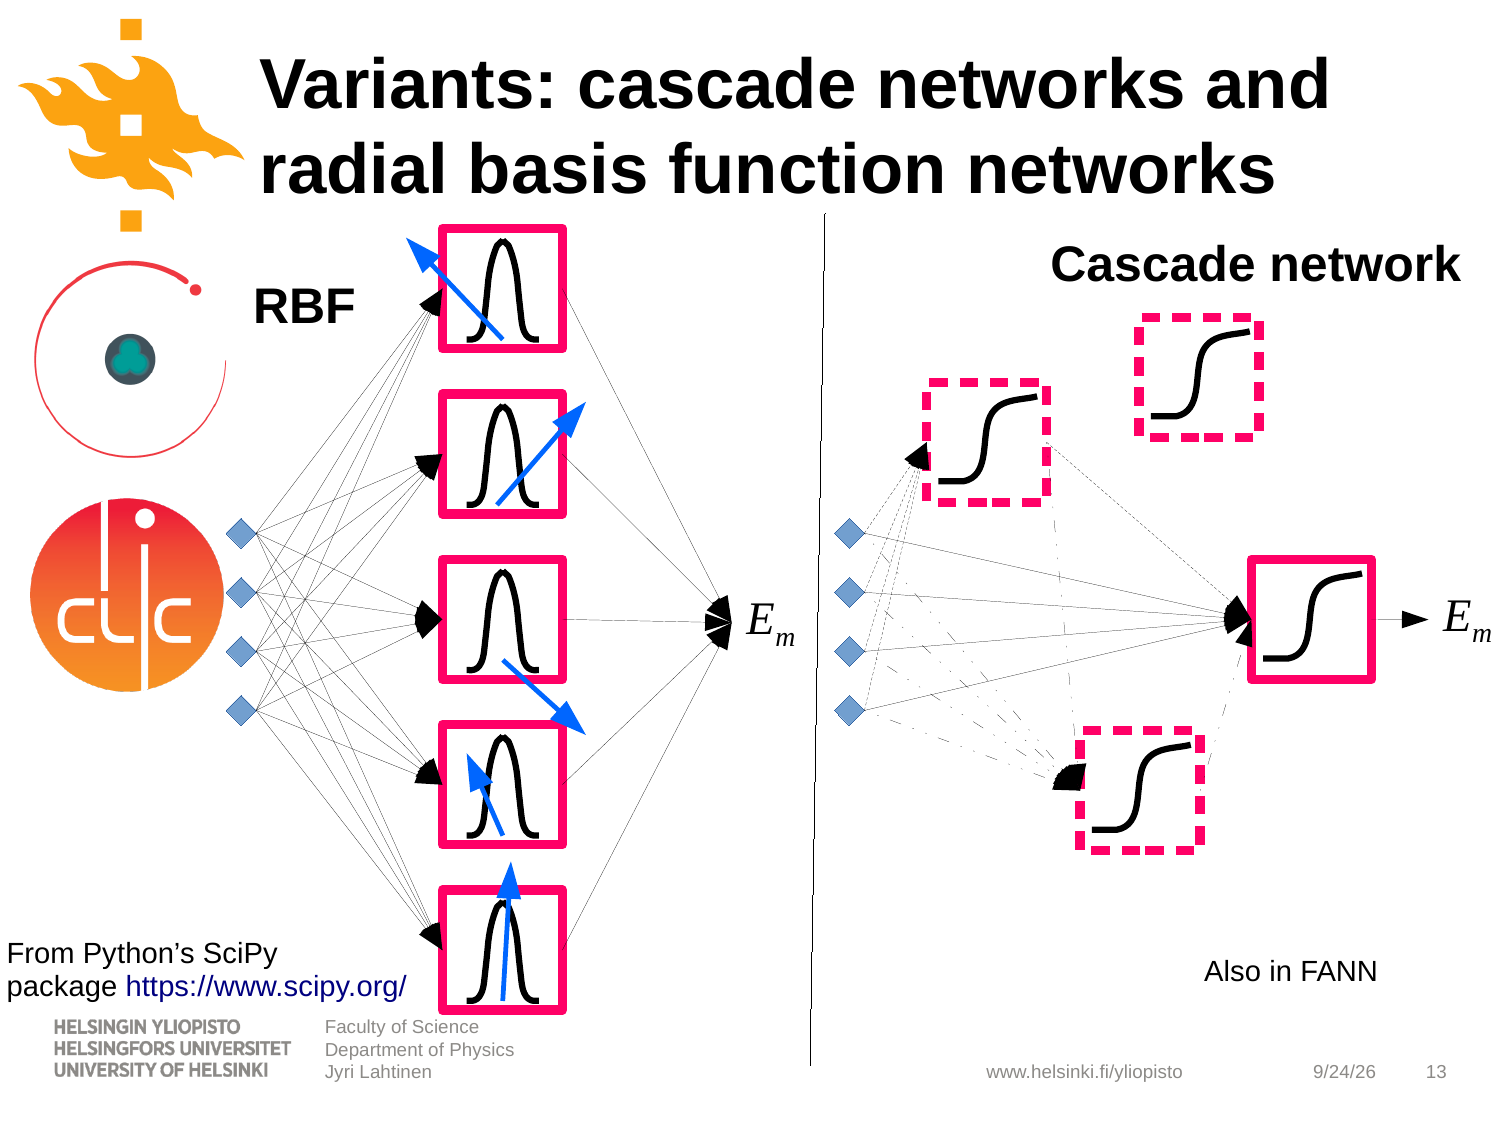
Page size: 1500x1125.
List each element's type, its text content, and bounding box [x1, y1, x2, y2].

picture [260, 713, 272, 729]
picture [259, 582, 272, 594]
picture [259, 649, 272, 661]
picture [259, 514, 272, 531]
text_box [226, 577, 256, 608]
picture [259, 570, 272, 589]
chart [1428, 590, 1500, 649]
title Variants: cascade networks and radial basis function networks [259, 30, 1447, 214]
picture [260, 677, 272, 703]
picture [260, 536, 272, 553]
text_box [226, 695, 256, 726]
text_box Also in FANN [1189, 947, 1394, 995]
chart [731, 593, 809, 652]
footer Faculty of Science Department of Physics Jyri Lahtinen [324, 1011, 750, 1083]
picture [259, 636, 272, 650]
text_box [834, 518, 864, 549]
picture [258, 704, 272, 716]
text_box [226, 636, 256, 667]
picture [260, 623, 272, 645]
text_box [834, 636, 864, 667]
picture [260, 655, 272, 674]
text_box Cascade network [1035, 229, 1477, 300]
text_box [226, 518, 256, 549]
picture [258, 593, 272, 607]
slide_number <number> [1376, 1011, 1447, 1083]
text_box From Python’s SciPy package https://www.scipy.org/ [0, 930, 423, 1011]
picture [261, 542, 272, 566]
text_box [834, 577, 864, 608]
picture [260, 598, 272, 620]
picture [259, 527, 272, 539]
text_box RBF [238, 270, 371, 342]
picture [259, 691, 272, 708]
slide_number 5/24/18 [1230, 1011, 1376, 1083]
picture [53, 1017, 292, 1079]
text_box [834, 695, 864, 726]
picture [0, 255, 272, 740]
